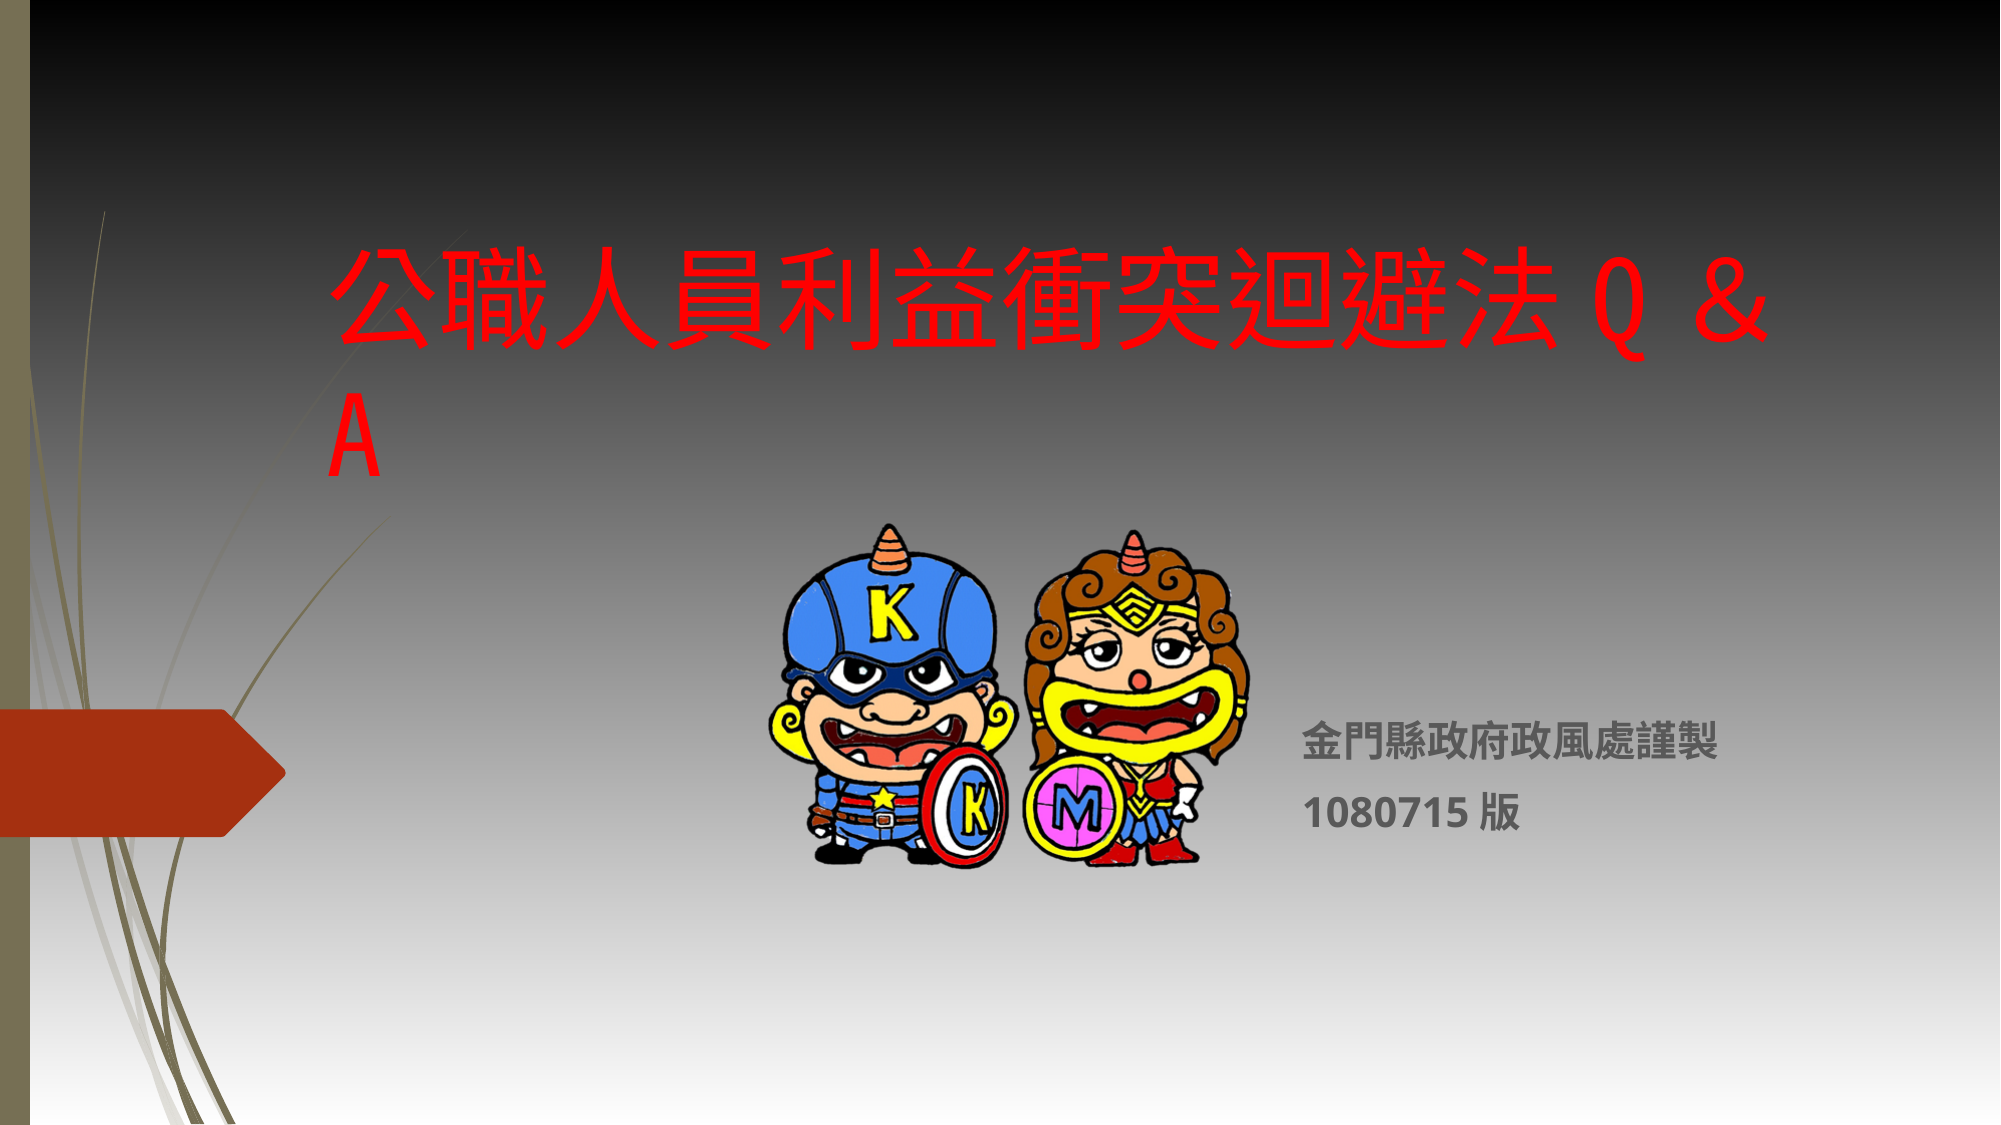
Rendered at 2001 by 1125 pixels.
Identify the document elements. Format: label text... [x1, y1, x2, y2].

subtitle 金門縣政府政風處謹製 1080715版 [1286, 707, 1751, 849]
title 公職人員利益衝突迴避法Q＆A [311, 327, 1875, 507]
picture [750, 518, 1261, 875]
